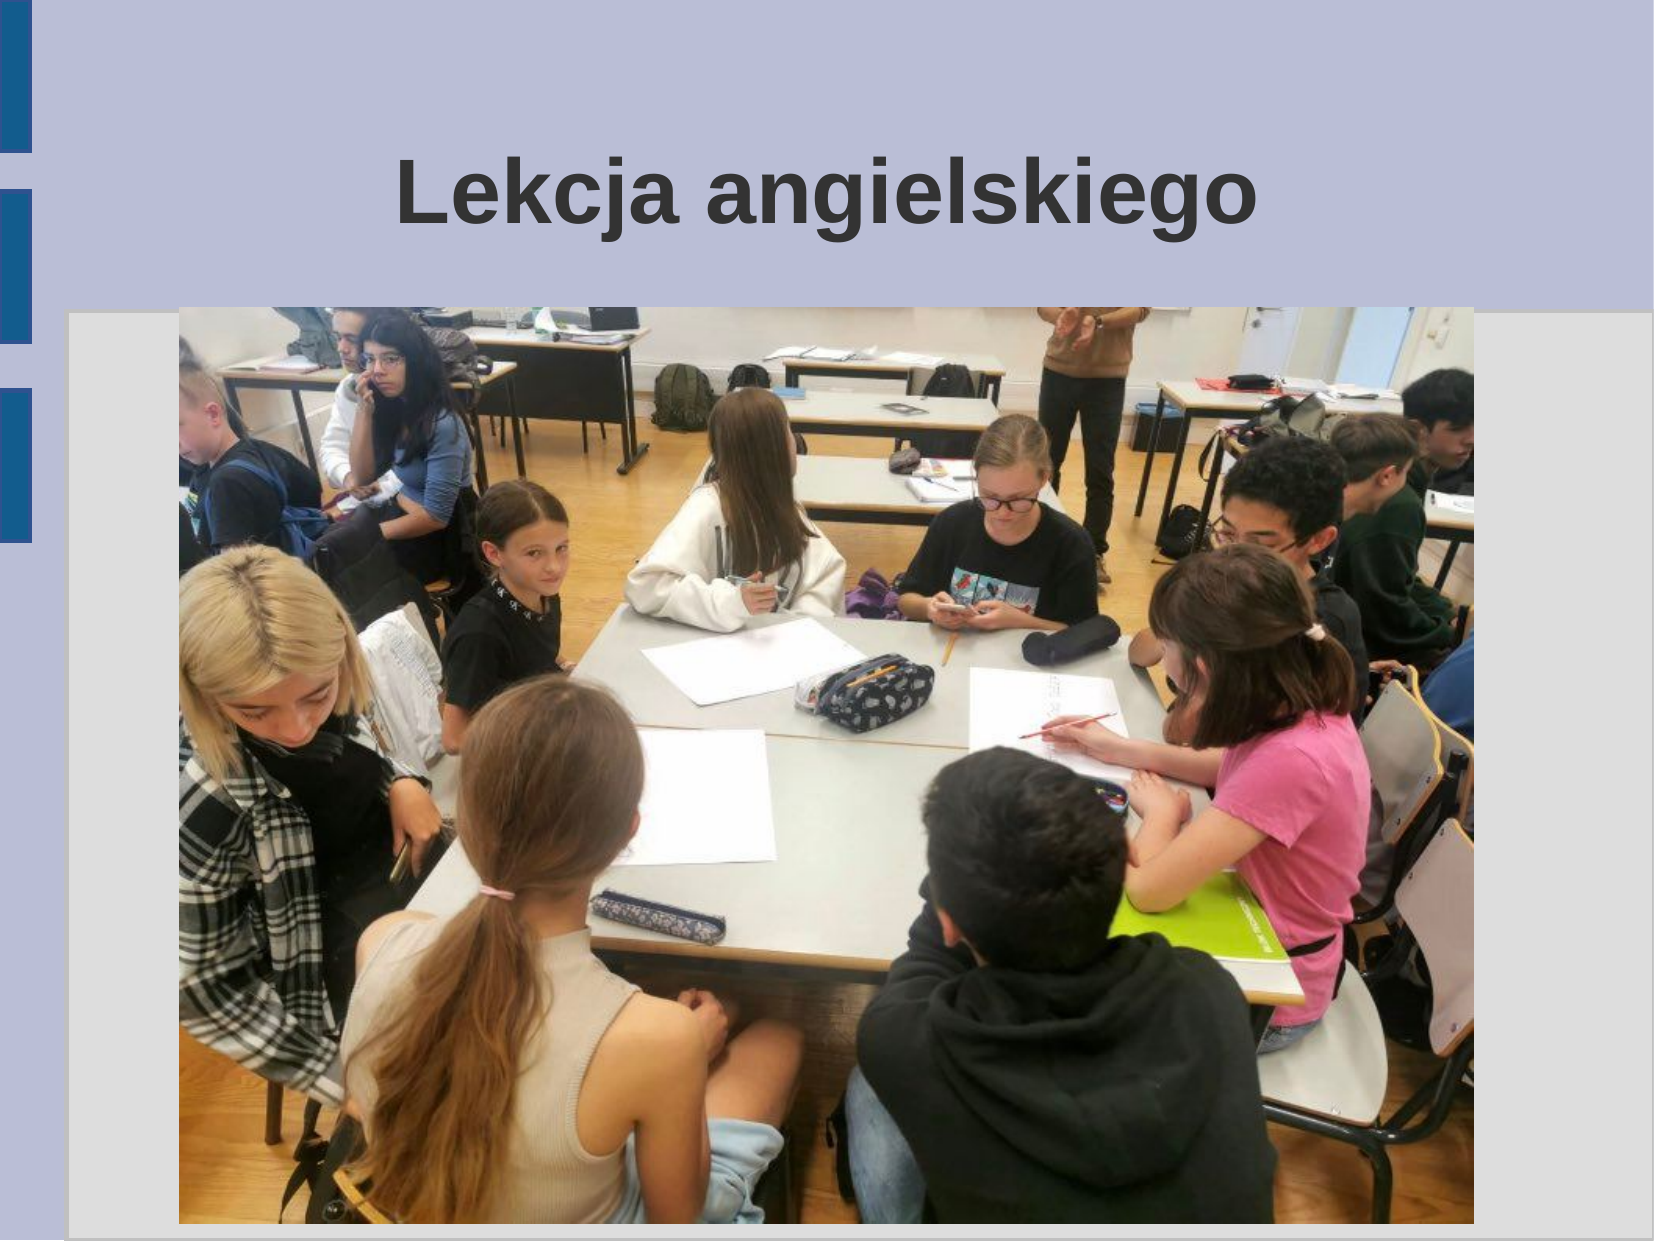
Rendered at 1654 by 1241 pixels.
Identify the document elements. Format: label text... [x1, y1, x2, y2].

picture [179, 307, 1474, 1224]
title Lekcja angielskiego [121, 91, 1534, 283]
